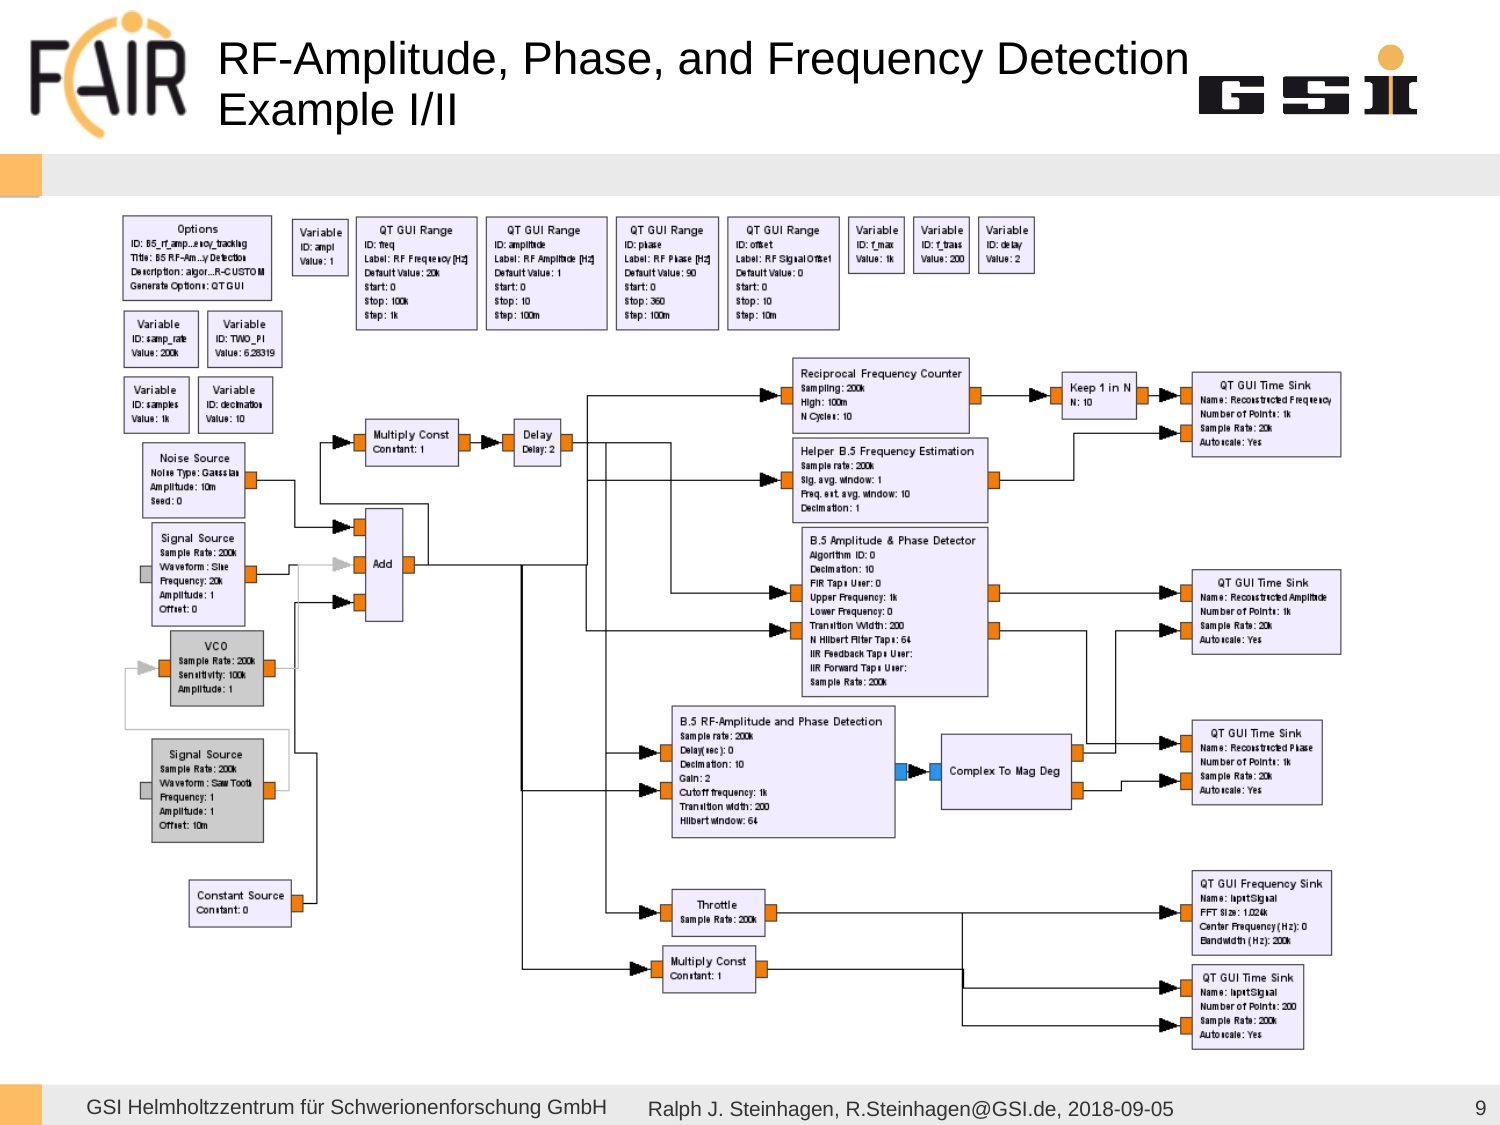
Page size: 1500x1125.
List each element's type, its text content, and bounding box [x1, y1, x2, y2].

picture [1197, 42, 1419, 117]
picture [30, 9, 187, 141]
picture [119, 213, 1345, 1057]
title RF-Amplitude, Phase, and Frequency Detection Example I/II [217, 20, 1193, 147]
